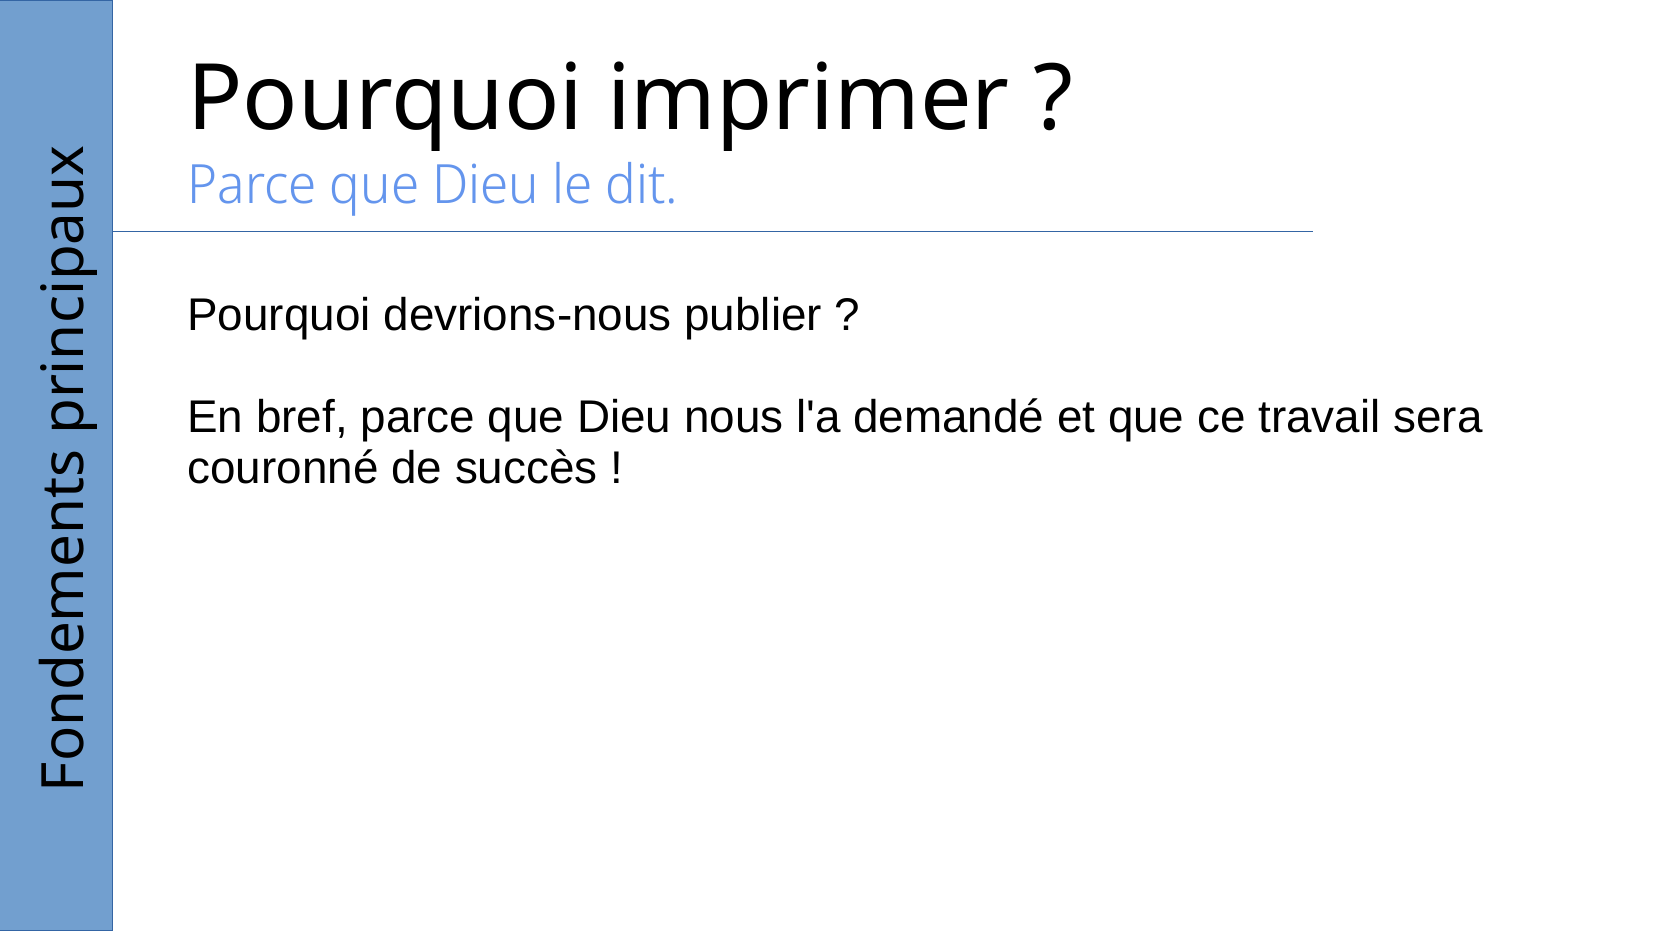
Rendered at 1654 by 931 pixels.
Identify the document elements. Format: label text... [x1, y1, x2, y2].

title Pourquoi imprimer ? [187, 33, 1571, 125]
text_box [0, 0, 113, 931]
text_box Fondements principaux [13, 37, 105, 901]
subtitle Pourquoi devrions-nous publier ? En bref, parce que Dieu nous l'a demandé et que ce travail sera couronné de succès ! [187, 288, 1576, 863]
title Parce que Dieu le dit. [187, 125, 1571, 239]
